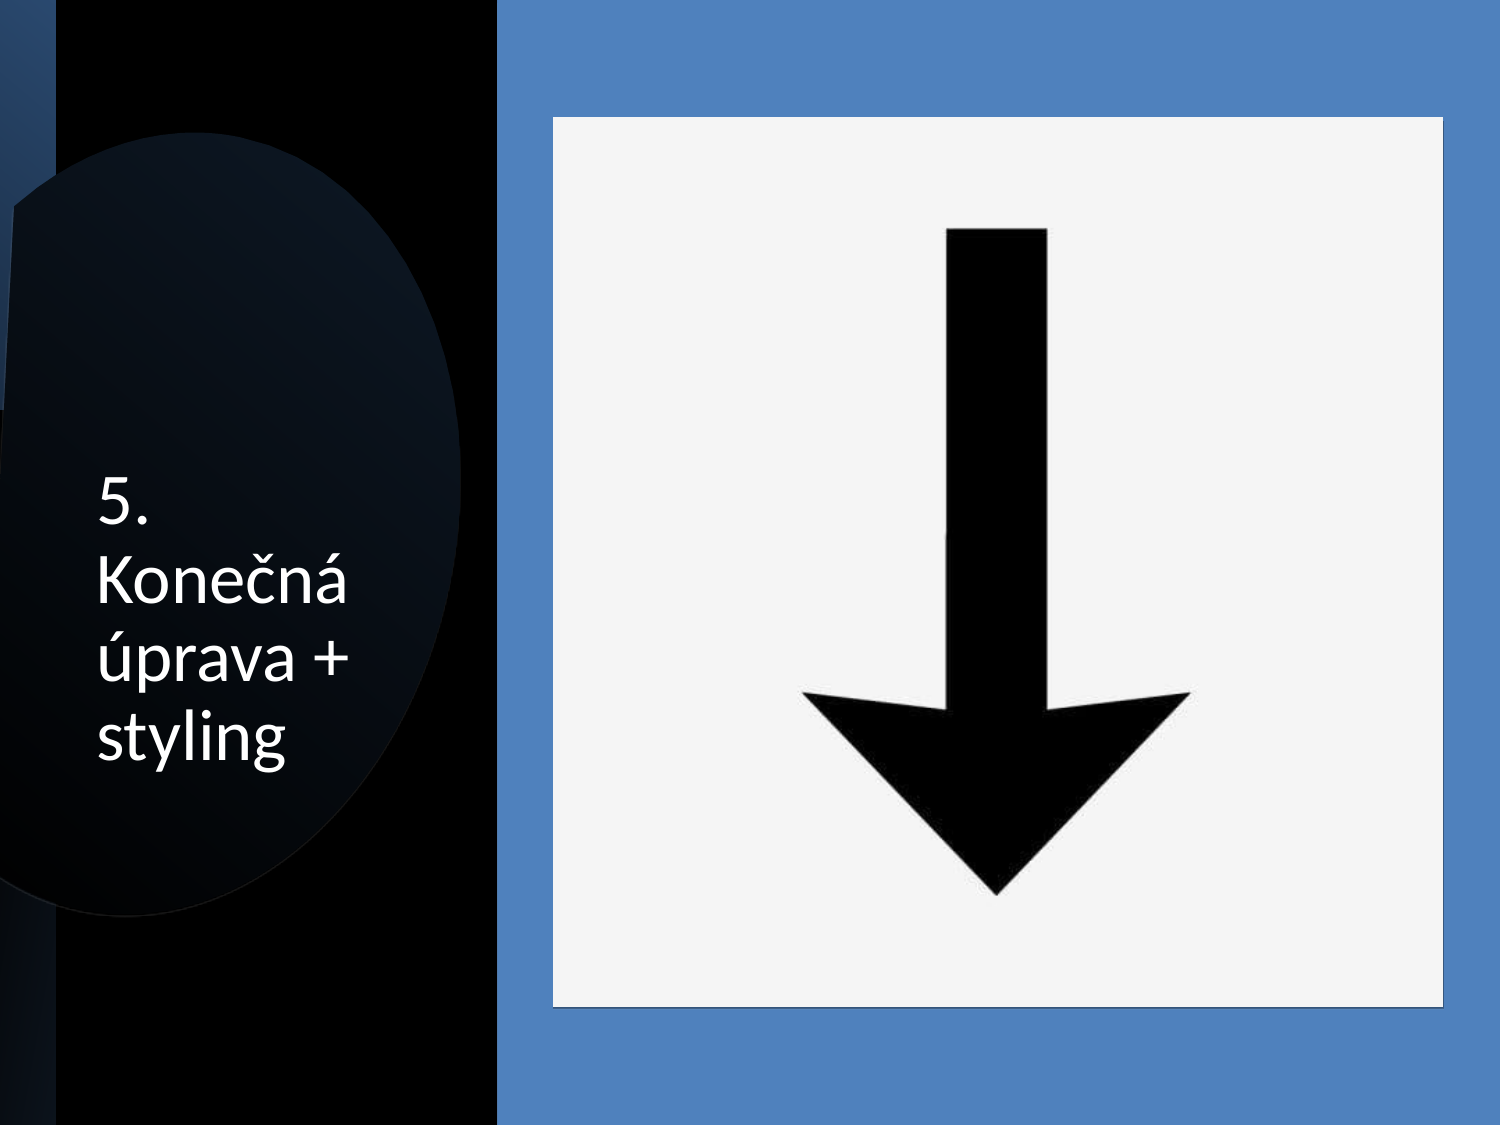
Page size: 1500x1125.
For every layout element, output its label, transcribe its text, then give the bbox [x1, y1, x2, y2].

picture [553, 117, 1443, 1008]
text_box [0, 0, 1500, 1125]
title 5. Konečná úprava + styling [81, 453, 436, 958]
